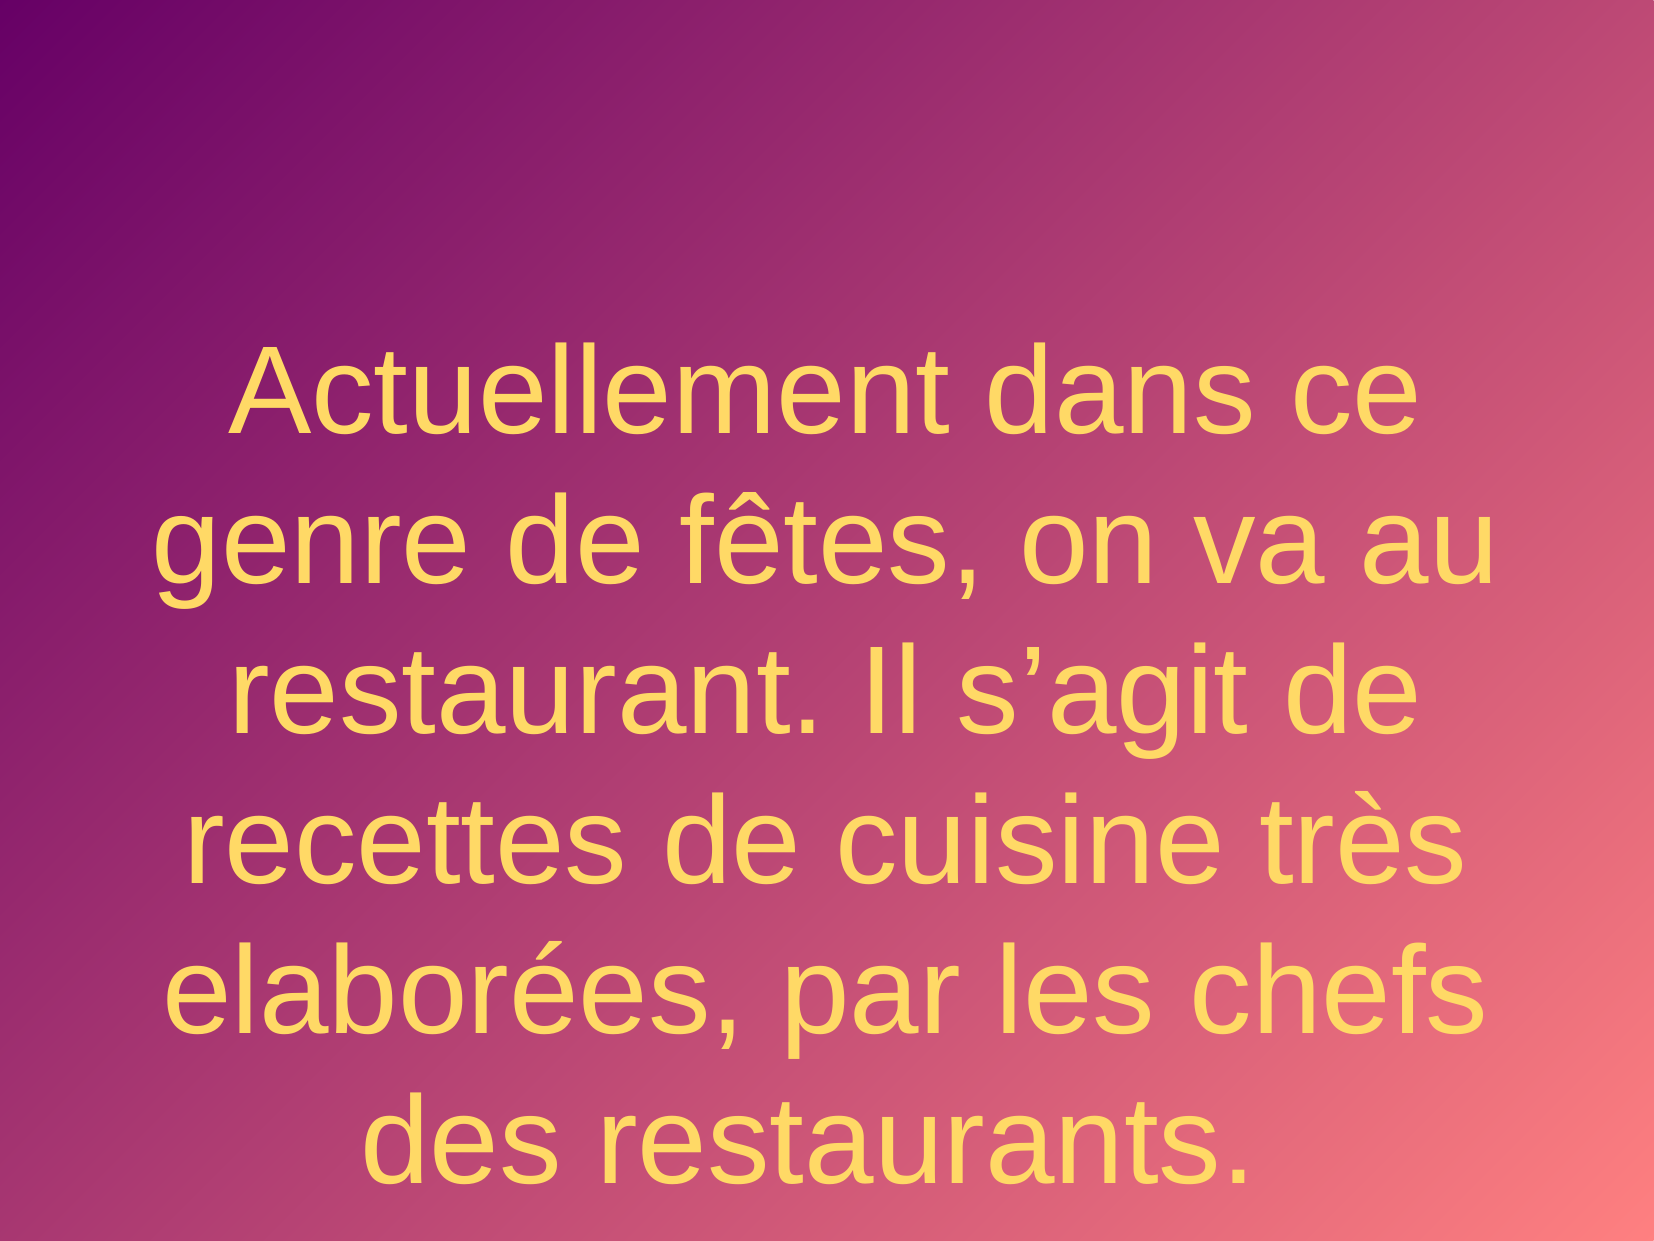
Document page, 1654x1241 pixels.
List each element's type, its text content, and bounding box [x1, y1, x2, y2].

title Actuellement dans ce genre de fêtes, on va au restaurant. Il s’agit de recettes de cuisine très elaborées, par les chefs des restaurants. [112, 141, 1540, 1031]
